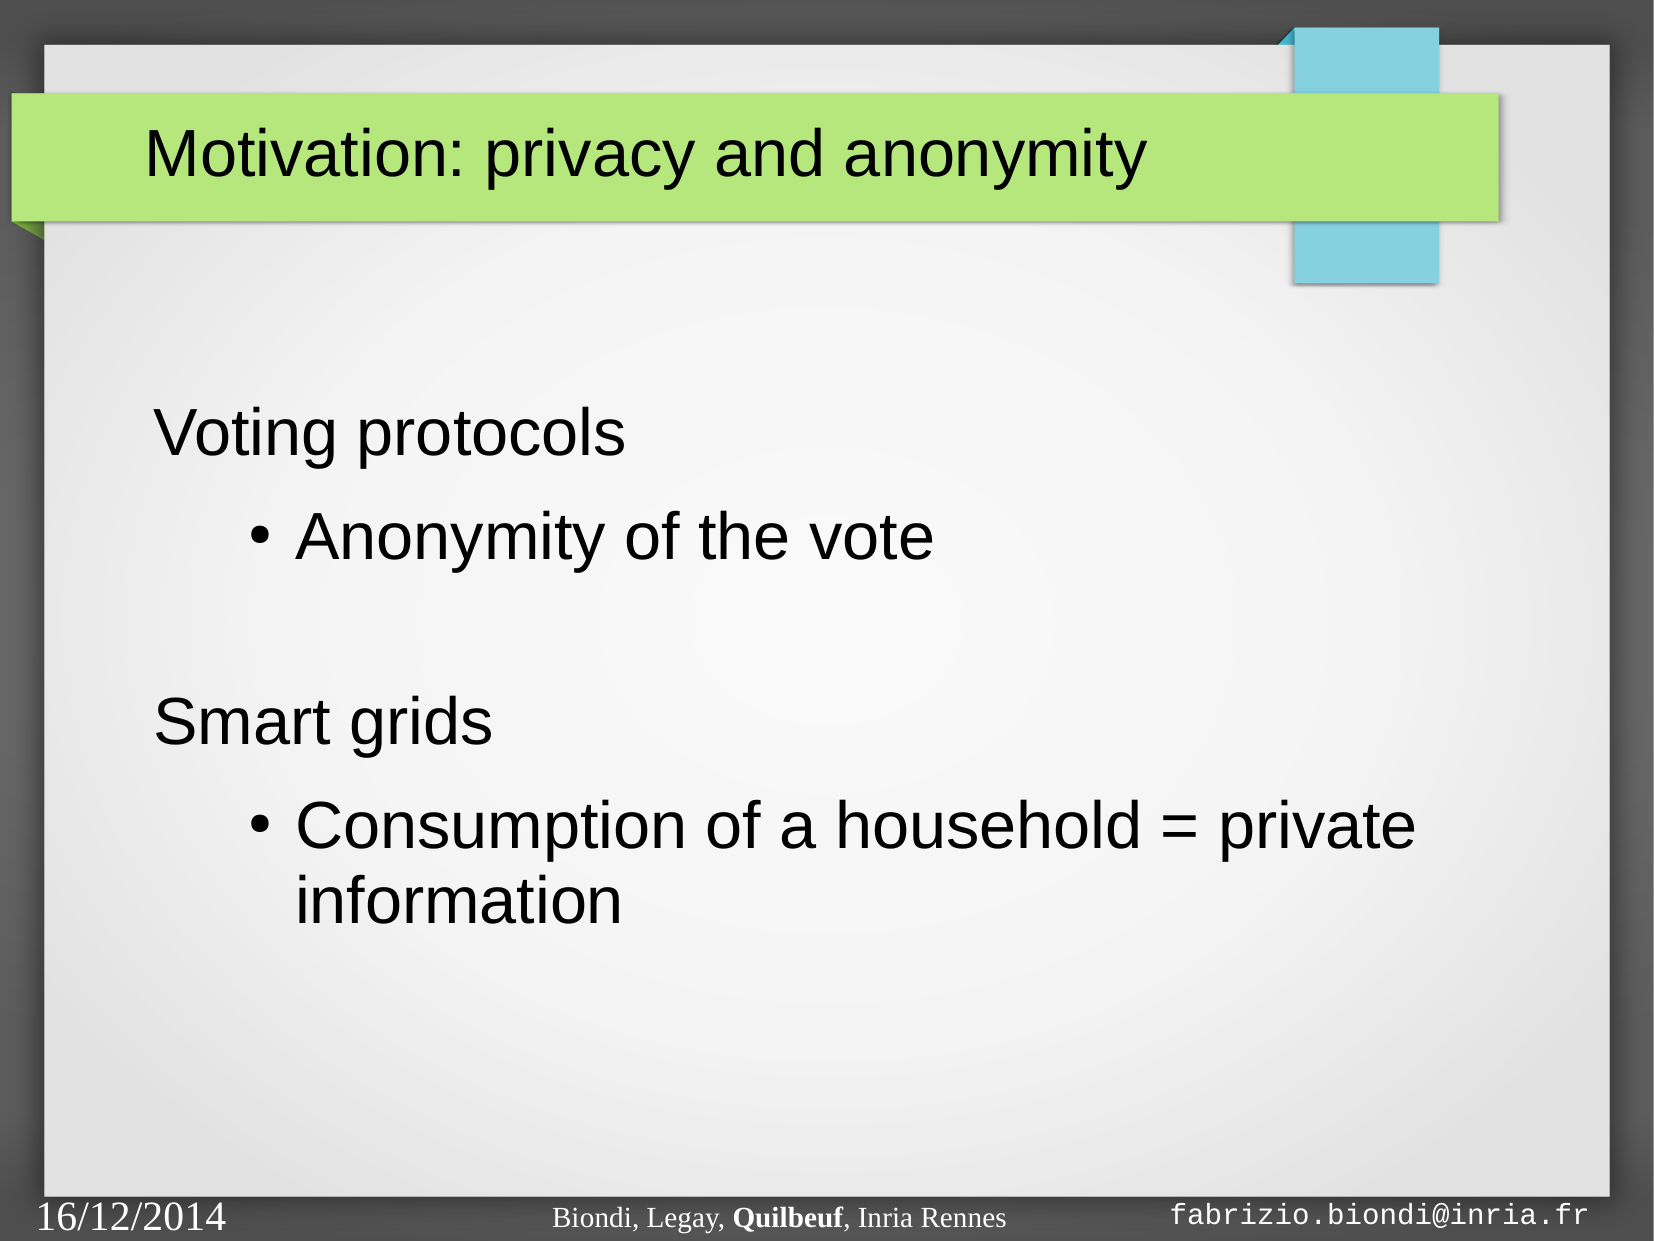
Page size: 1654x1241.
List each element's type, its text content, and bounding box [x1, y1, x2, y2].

list Voting protocols Anonymity of the vote Smart grids Consumption of a household = private information [82, 290, 1571, 1010]
picture [0, 0, 1654, 1241]
title Motivation: privacy and anonymity [70, 94, 1583, 213]
